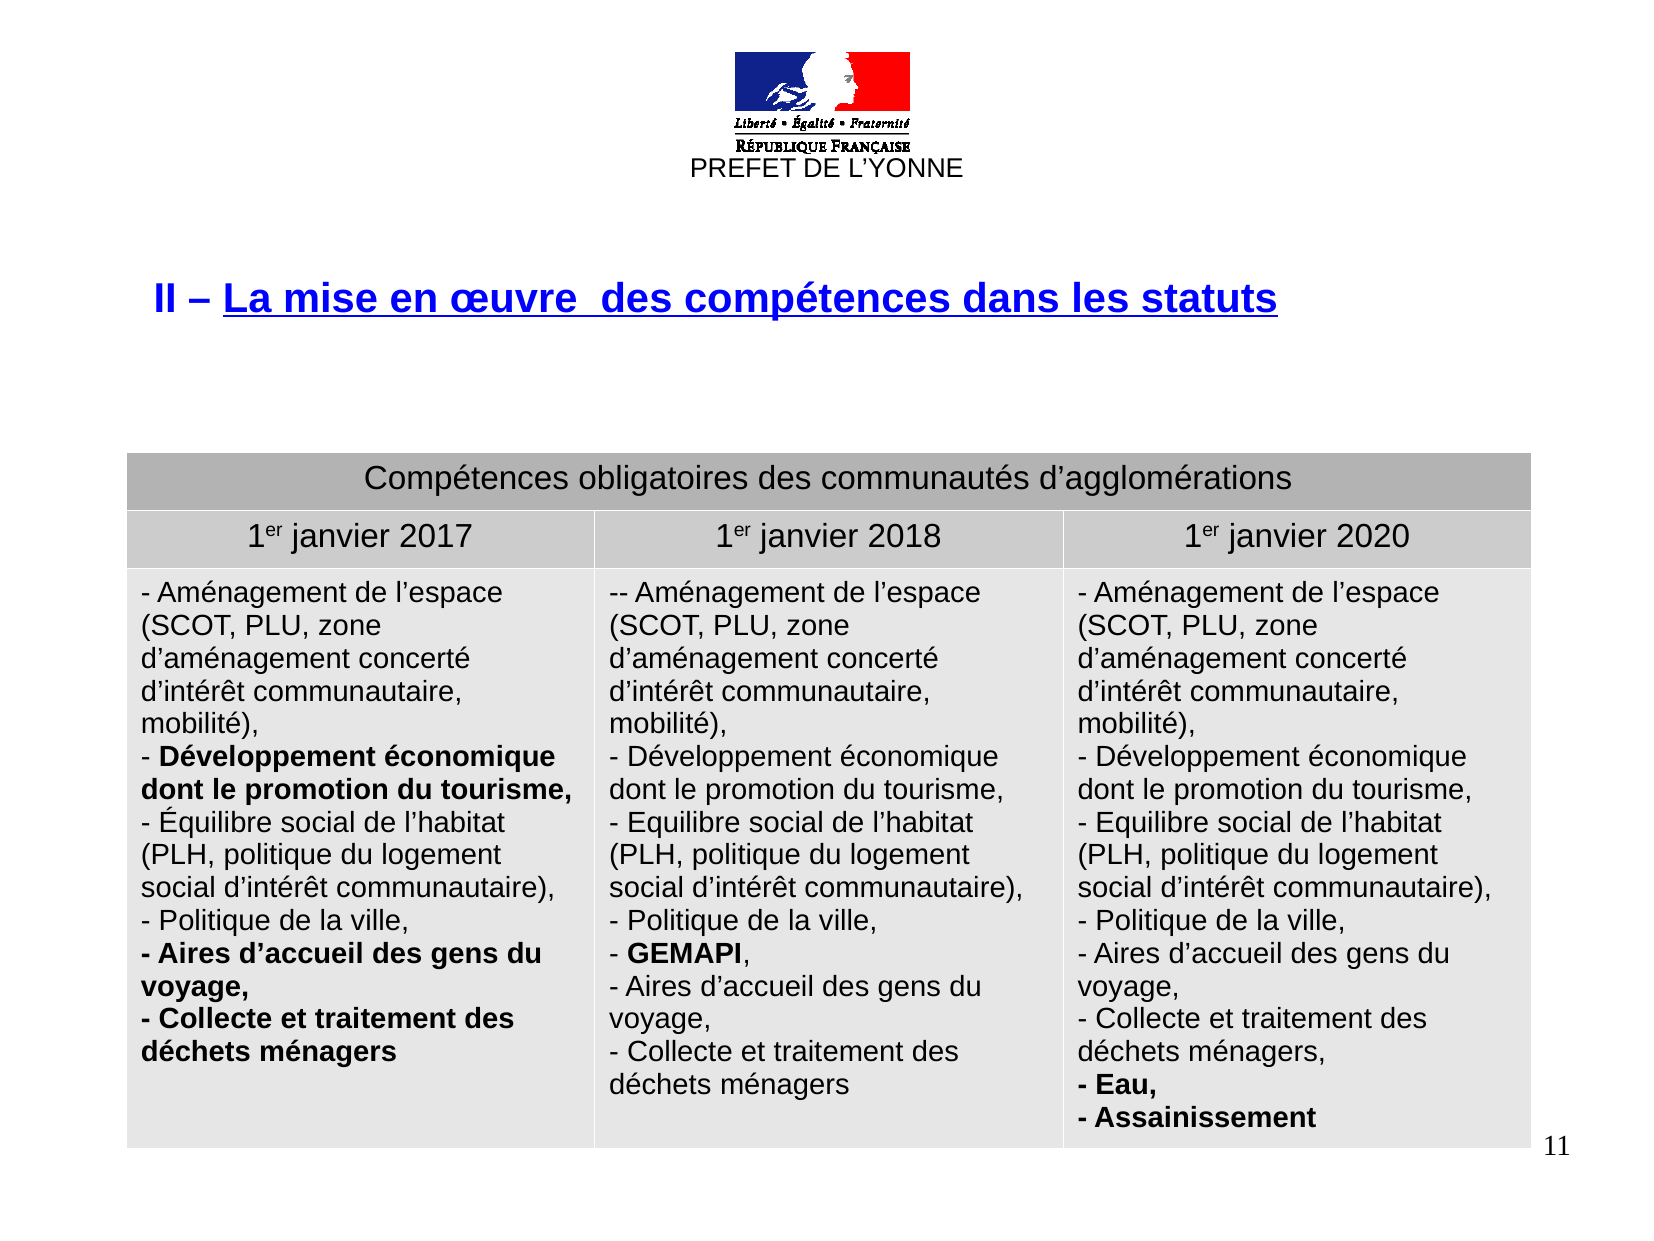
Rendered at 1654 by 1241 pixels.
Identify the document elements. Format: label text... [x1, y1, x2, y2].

table_header Compétences obligatoires des communautés d’agglomérations [127, 453, 1531, 510]
title PREFET DE L’YONNE [82, 49, 1571, 212]
chart [733, 49, 910, 154]
table_cell - Aménagement de l’espace (SCOT, PLU, zone d’aménagement concerté d’intérêt communautaire, mobilité), - Développement économique dont le promotion du tourisme, - Équilibre social de l’habitat (PLH, politique du logement social d’intérêt communautaire), - Politique de la ville, - Aires d’accueil des gens du voyage, - Collecte et traitement des déchets ménagers [127, 569, 594, 1148]
list II – La mise en œuvre des compétences dans les statuts [82, 212, 1571, 1241]
table_cell -- Aménagement de l’espace (SCOT, PLU, zone d’aménagement concerté d’intérêt communautaire, mobilité), - Développement économique dont le promotion du tourisme, - Equilibre social de l’habitat (PLH, politique du logement social d’intérêt communautaire), - Politique de la ville, - GEMAPI, - Aires d’accueil des gens du voyage, - Collecte et traitement des déchets ménagers [595, 569, 1063, 1148]
table_cell 1er janvier 2020 [1064, 511, 1531, 568]
table_cell - Aménagement de l’espace (SCOT, PLU, zone d’aménagement concerté d’intérêt communautaire, mobilité), - Développement économique dont le promotion du tourisme, - Equilibre social de l’habitat (PLH, politique du logement social d’intérêt communautaire), - Politique de la ville, - Aires d’accueil des gens du voyage, - Collecte et traitement des déchets ménagers, - Eau, - Assainissement [1064, 569, 1531, 1148]
table_cell 1er janvier 2018 [595, 511, 1063, 568]
table_cell 1er janvier 2017 [127, 511, 594, 568]
